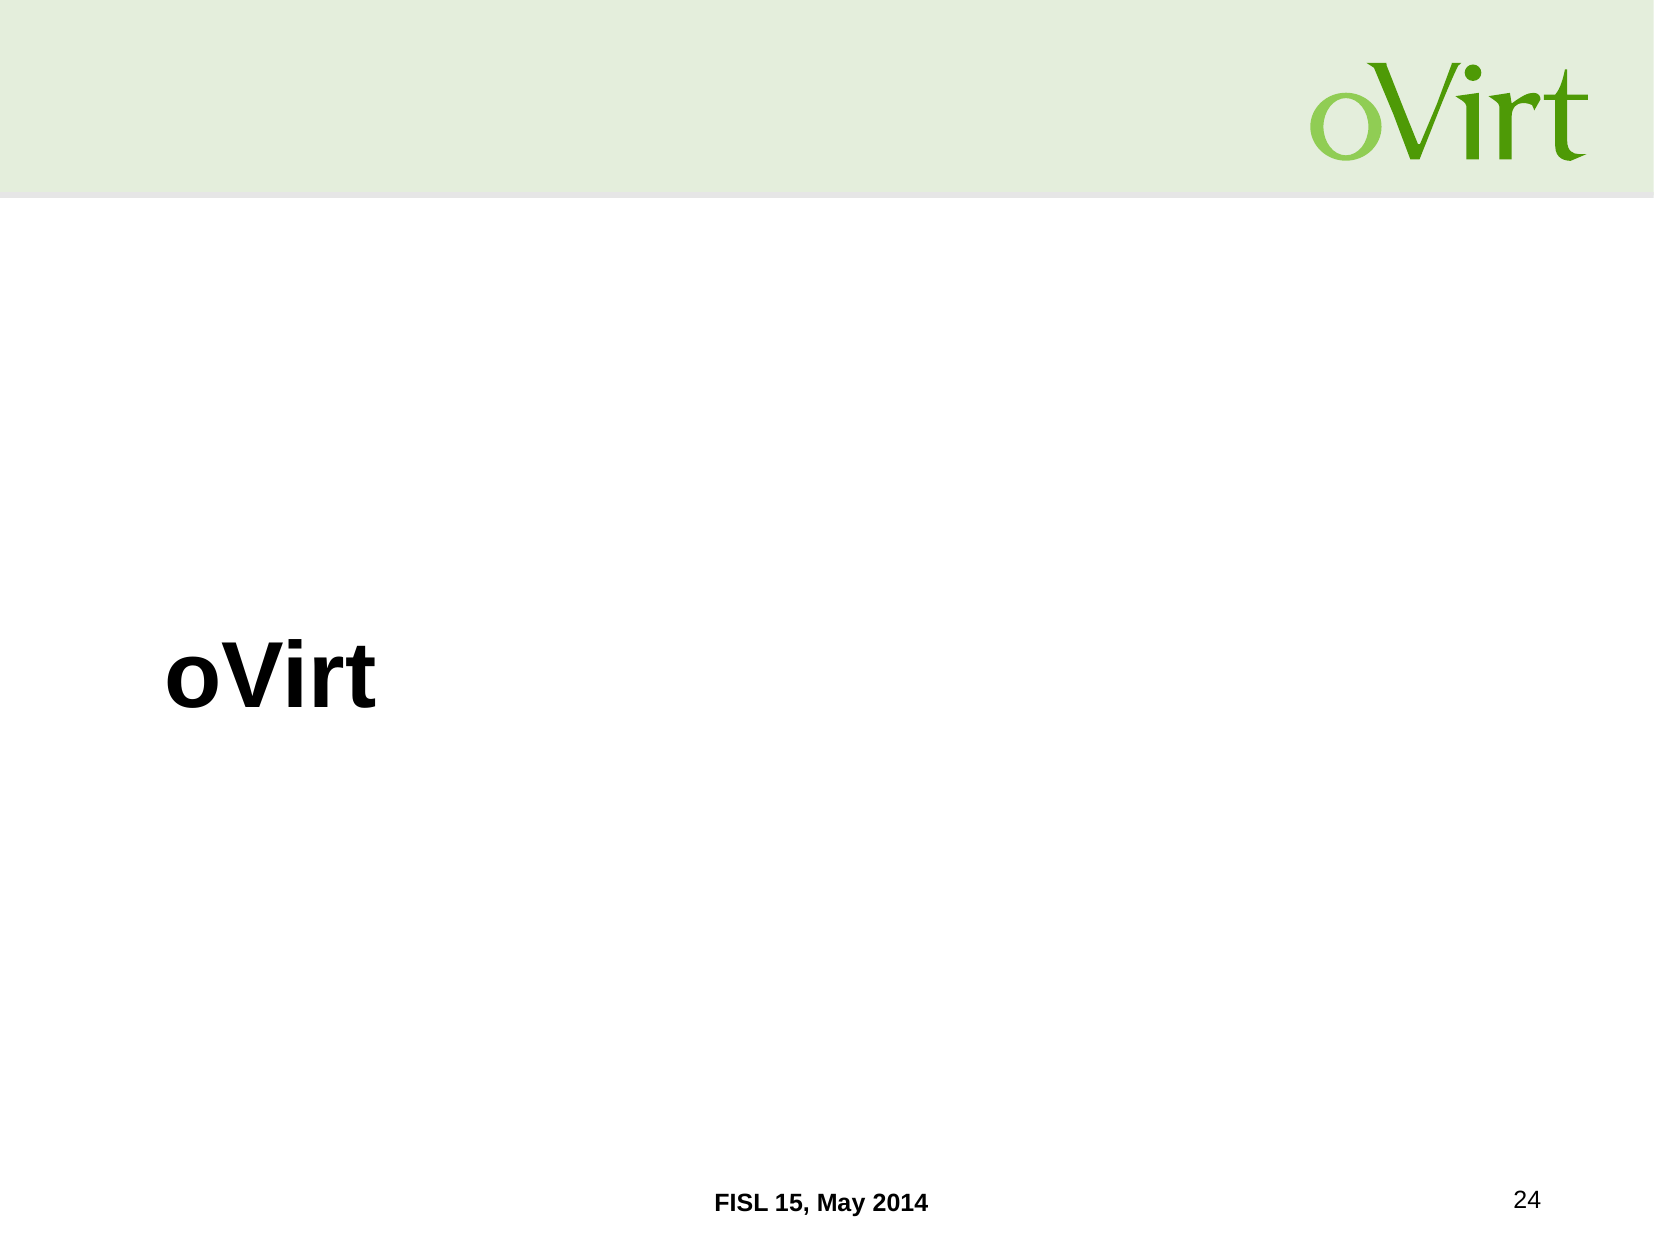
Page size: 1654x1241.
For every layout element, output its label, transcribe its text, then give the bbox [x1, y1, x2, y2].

text_box oVirt [150, 615, 1654, 750]
